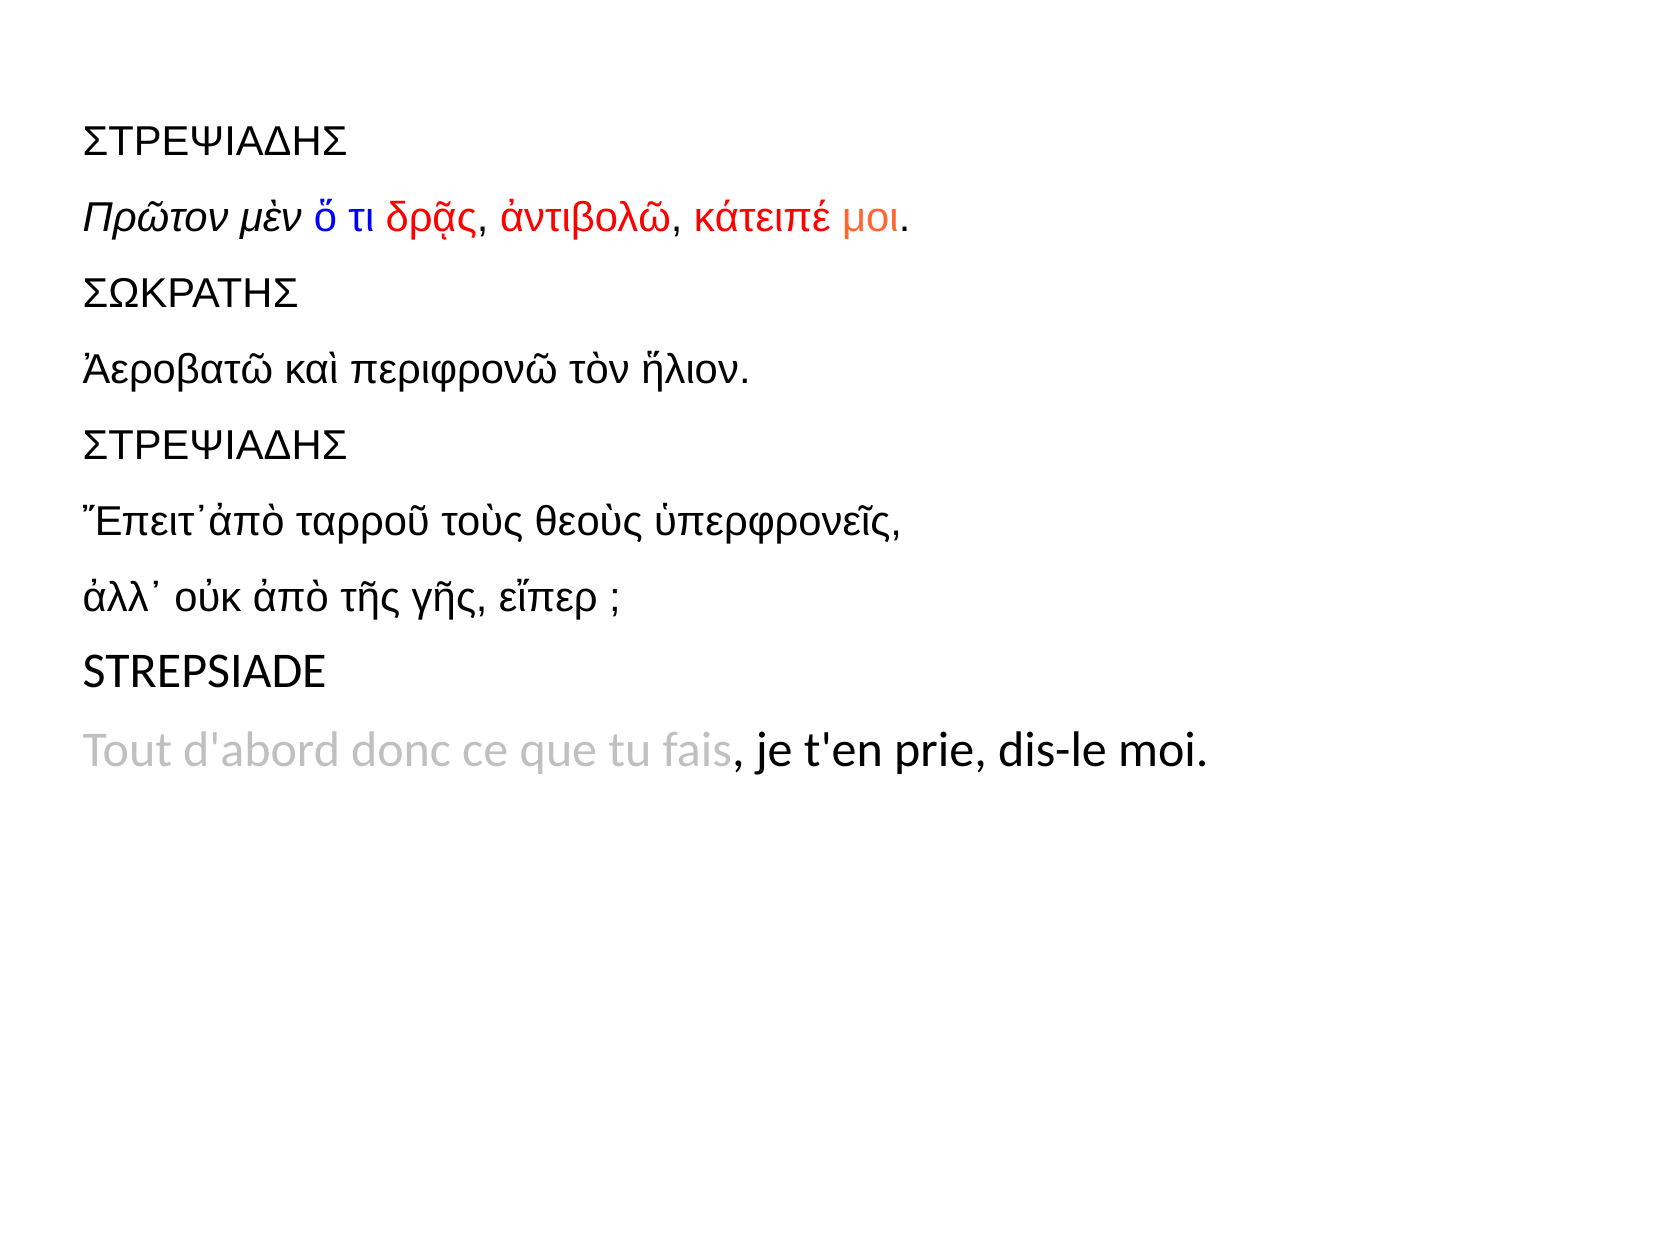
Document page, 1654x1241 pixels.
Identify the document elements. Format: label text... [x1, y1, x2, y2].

list ΣΤΡΕΨΙΑΔΗΣ Πρῶτον μὲν ὅ τι δρᾷς, ἀντιβολῶ, κάτειπέ μοι. ΣΩΚΡΑΤΗΣ Ἀεροβατῶ καὶ περιφρονῶ τὸν ἥλιον. ΣΤΡΕΨΙΑΔΗΣ Ἔπειτ᾿ἀπὸ ταρροῦ τοὺς θεοὺς ὑπερφρονεῖς, ἀλλ᾿ οὐκ ἀπὸ τῆς γῆς, εἴπερ ; STREPSIADE Tout d'abord donc ce que tu fais, je t'en prie, dis-le moi. [82, 118, 1571, 1109]
